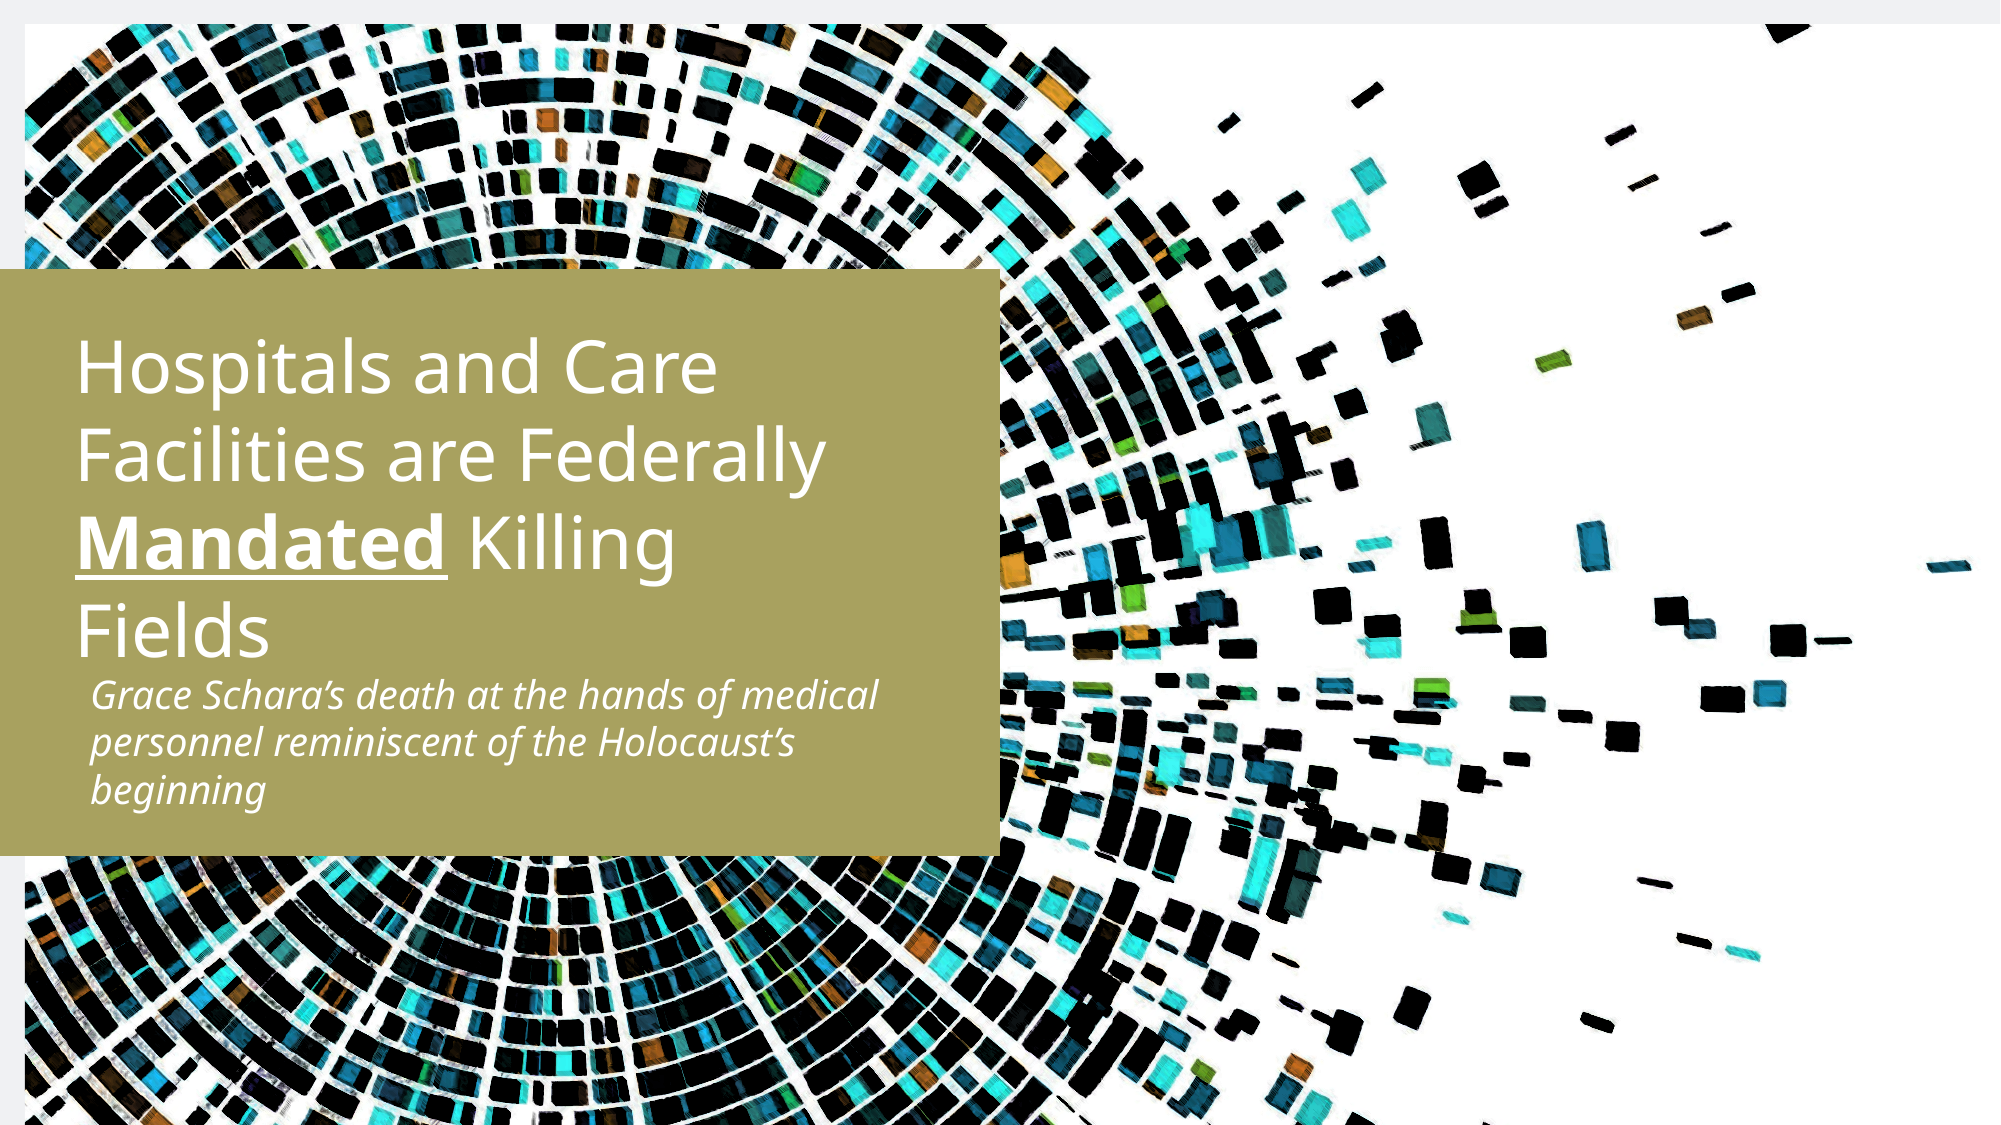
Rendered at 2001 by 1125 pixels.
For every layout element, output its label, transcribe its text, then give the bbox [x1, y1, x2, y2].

subtitle Grace Schara’s death at the hands of medical personnel reminiscent of the Holocaust’s beginning [75, 662, 925, 826]
picture [24, 24, 2000, 1125]
text_box [0, 0, 2000, 1125]
title Hospitals and Care Facilities are Federally Mandated Killing Fields [59, 309, 910, 680]
